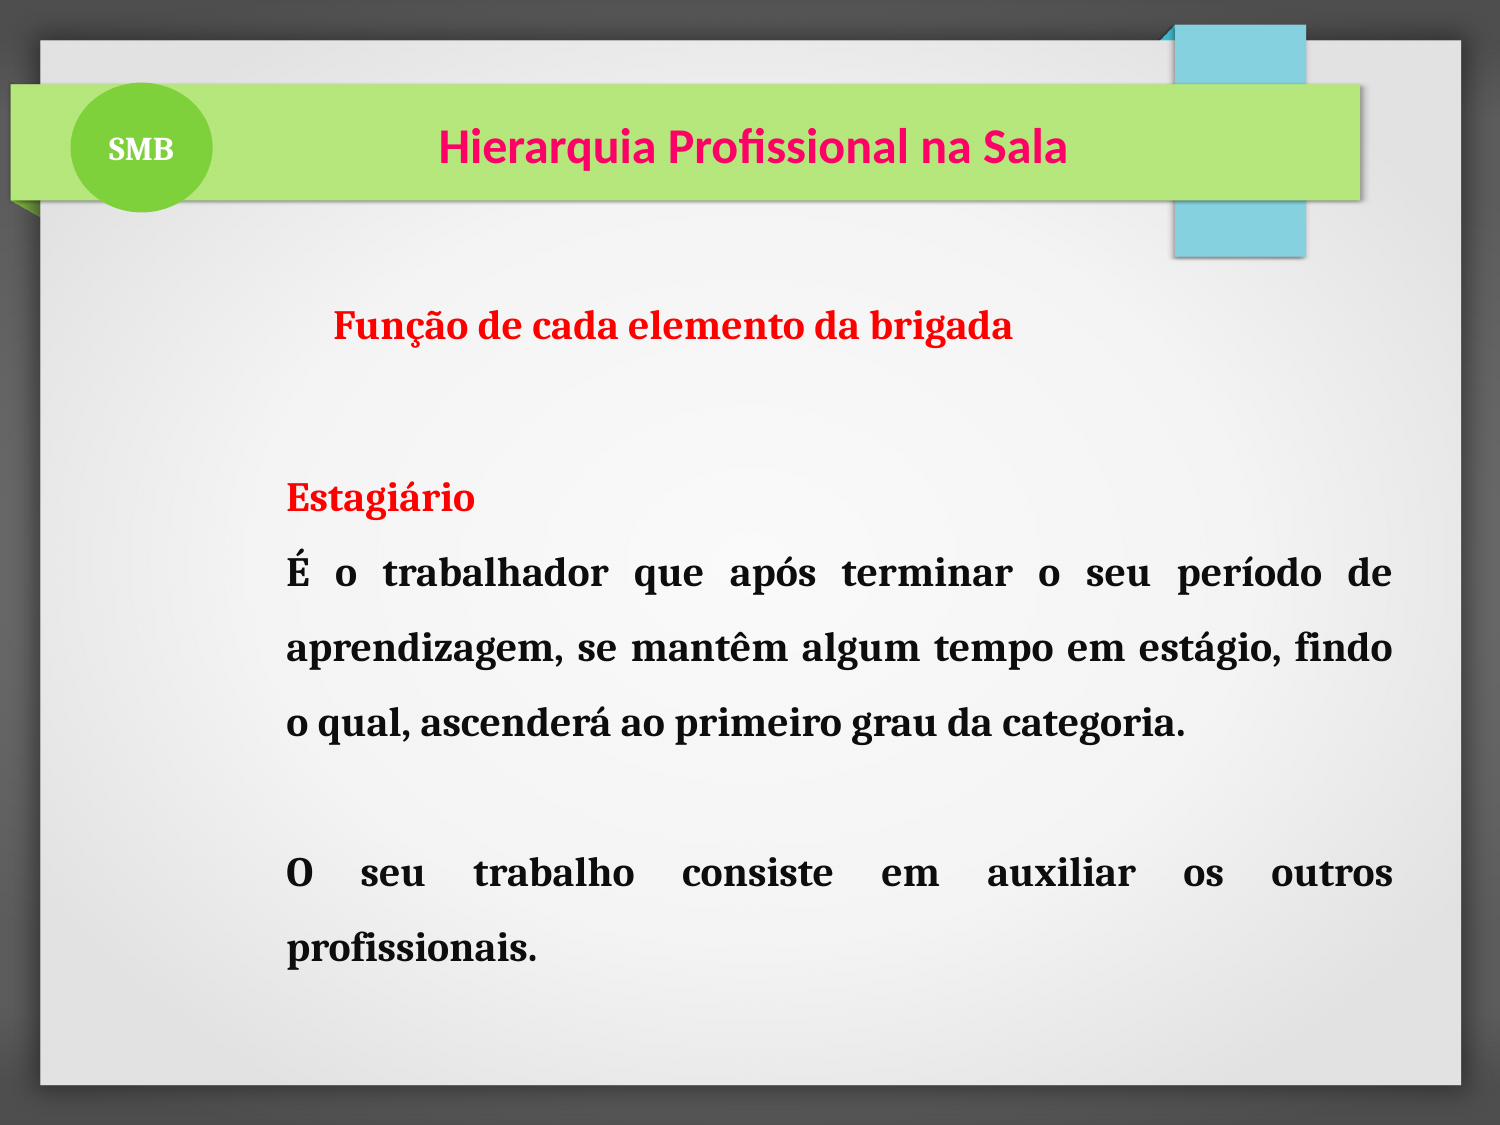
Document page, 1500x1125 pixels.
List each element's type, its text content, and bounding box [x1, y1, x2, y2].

picture [0, 0, 1500, 1125]
text_box Função de cada elemento da brigada [318, 265, 1158, 356]
text_box Hierarquia Profissional na Sala [221, 106, 1288, 182]
text_box SMB [70, 82, 213, 213]
text_box Estagiário É o trabalhador que após terminar o seu período de aprendizagem, se mantêm algum tempo em estágio, findo o qual, ascenderá ao primeiro grau da categoria. O seu trabalho consiste em auxiliar os outros profissionais. [271, 436, 1409, 977]
